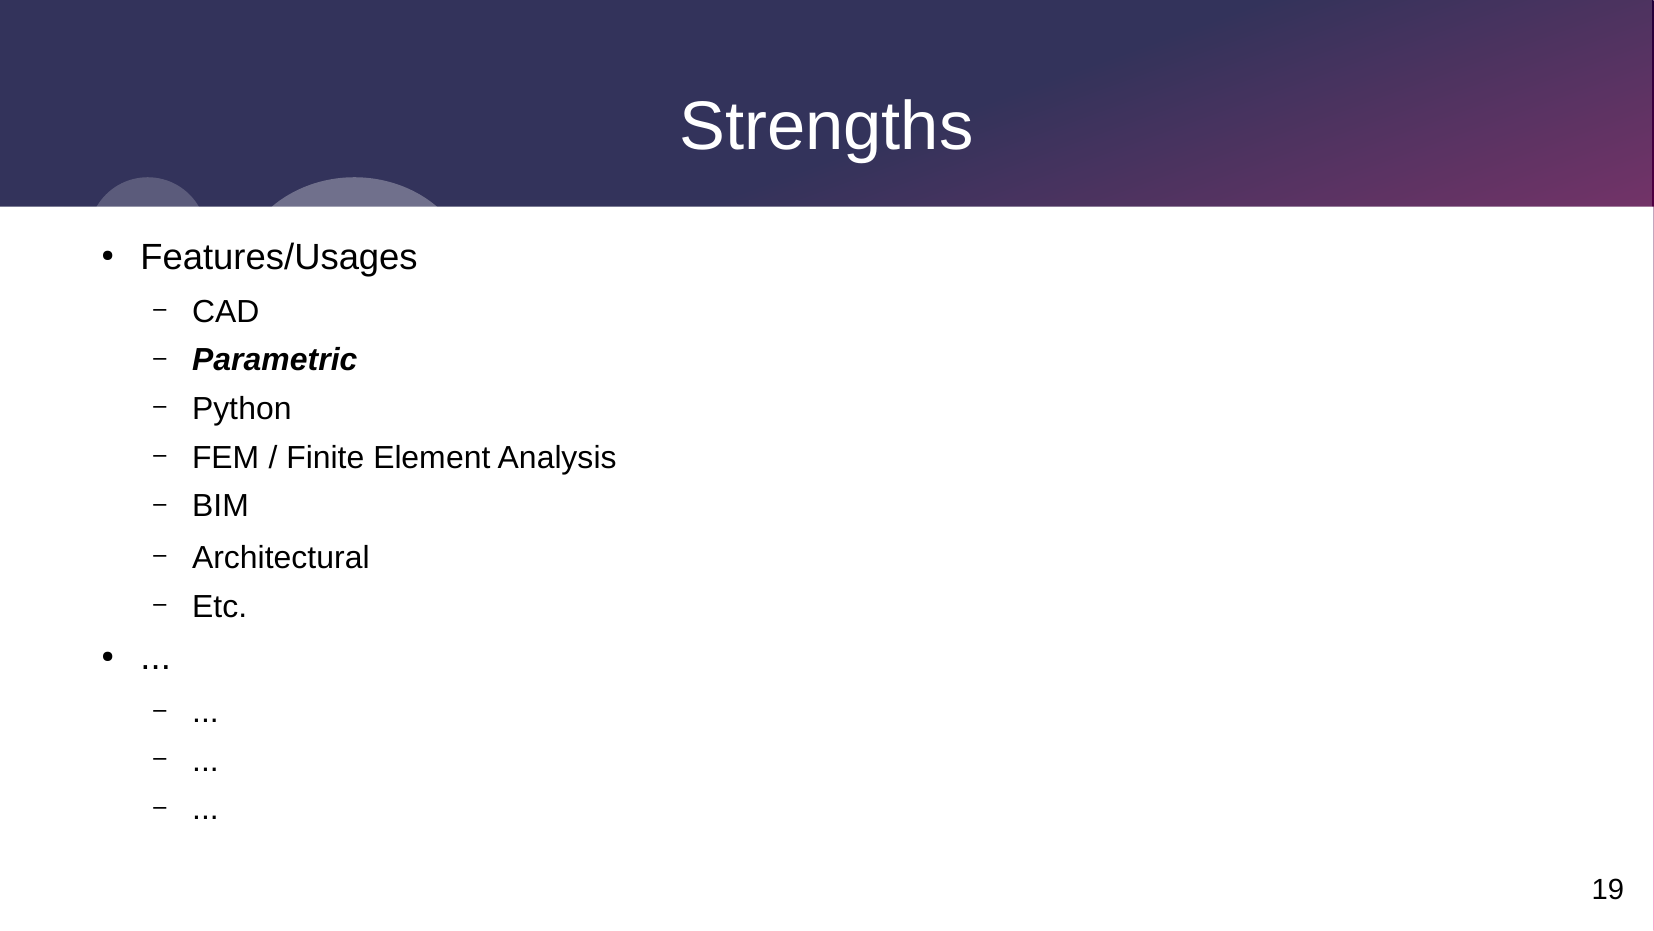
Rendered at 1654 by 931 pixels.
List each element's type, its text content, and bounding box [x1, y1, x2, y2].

list Features/Usages CAD Parametric Python FEM / Finite Element Analysis BIM Architectural Etc. ... ... ... ... [88, 236, 1565, 827]
title Strengths [88, 44, 1565, 207]
